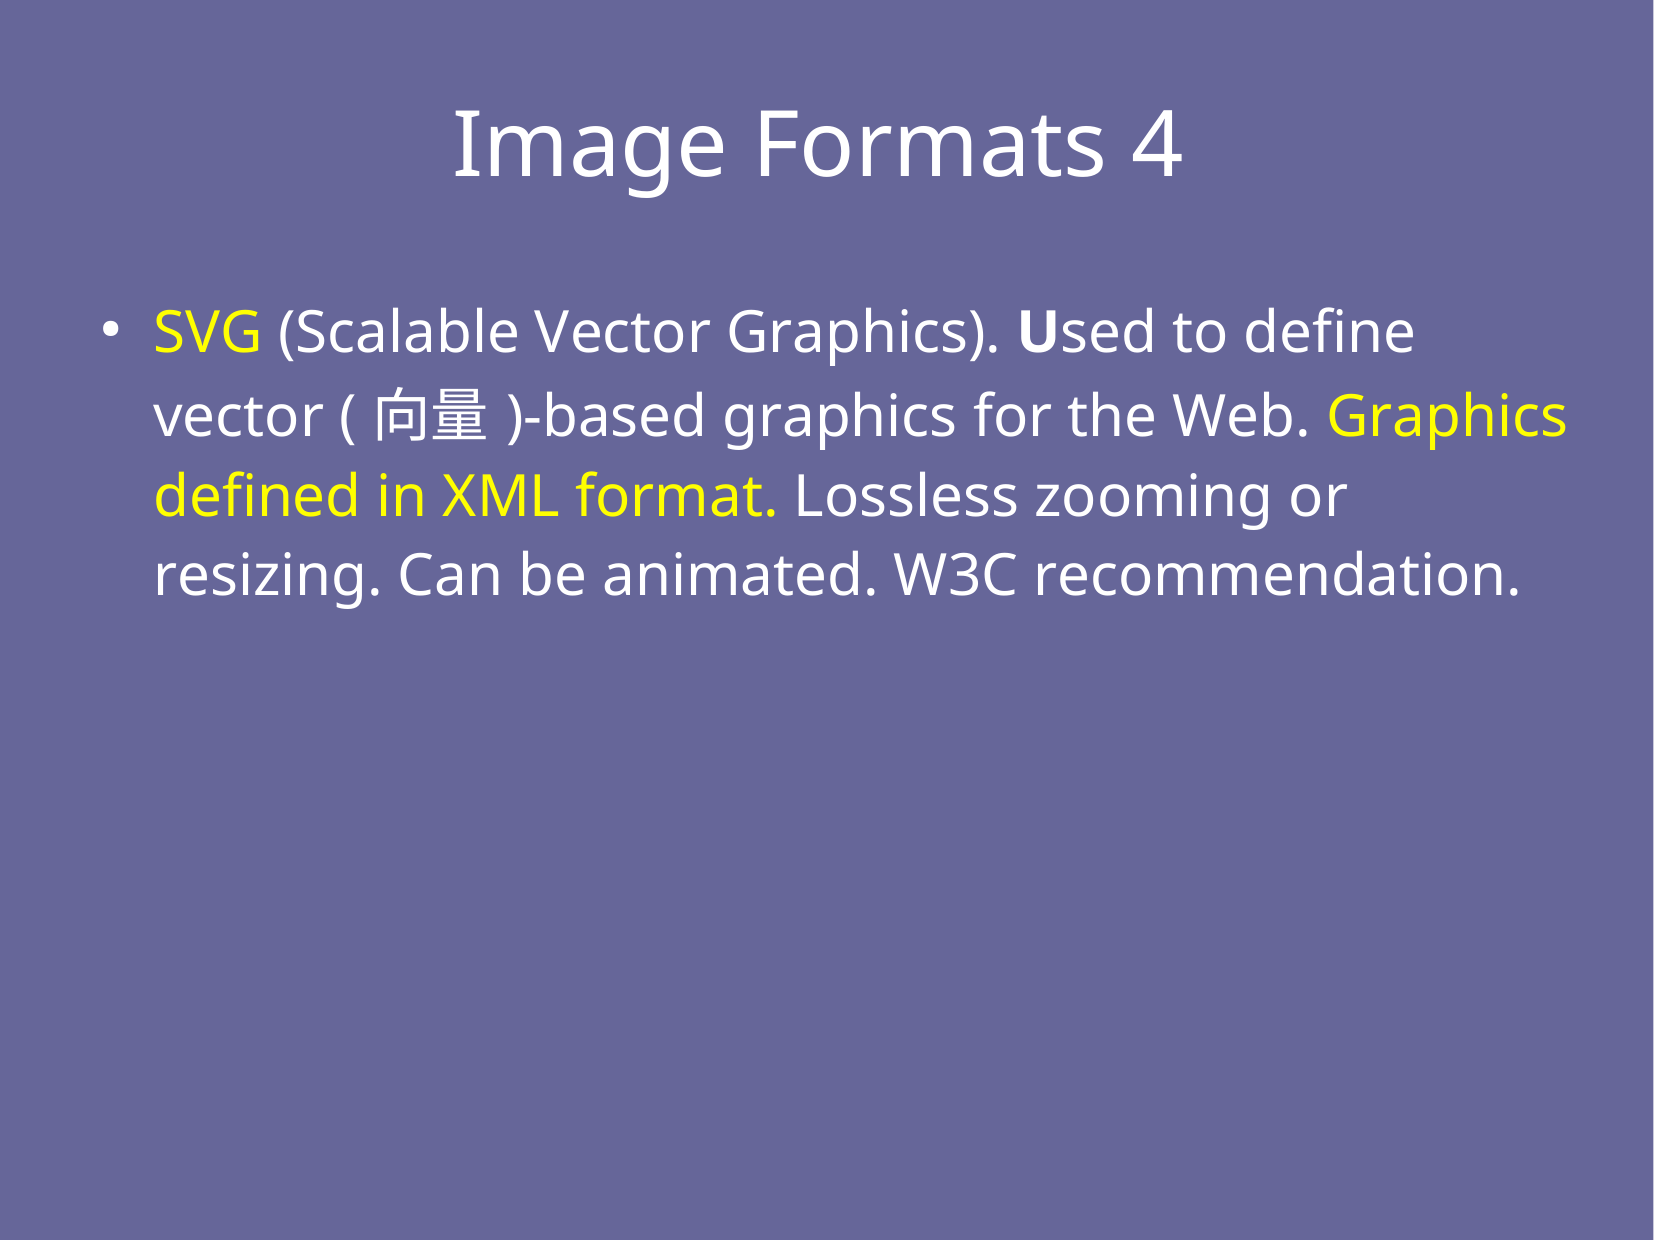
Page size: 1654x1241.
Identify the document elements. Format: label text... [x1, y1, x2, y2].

title Image Formats 4 [112, 37, 1525, 245]
list SVG (Scalable Vector Graphics). Used to define vector (向量)-based graphics for the Web. Graphics defined in XML format. Lossless zooming or resizing. Can be animated. W3C recommendation. [82, 290, 1571, 1094]
